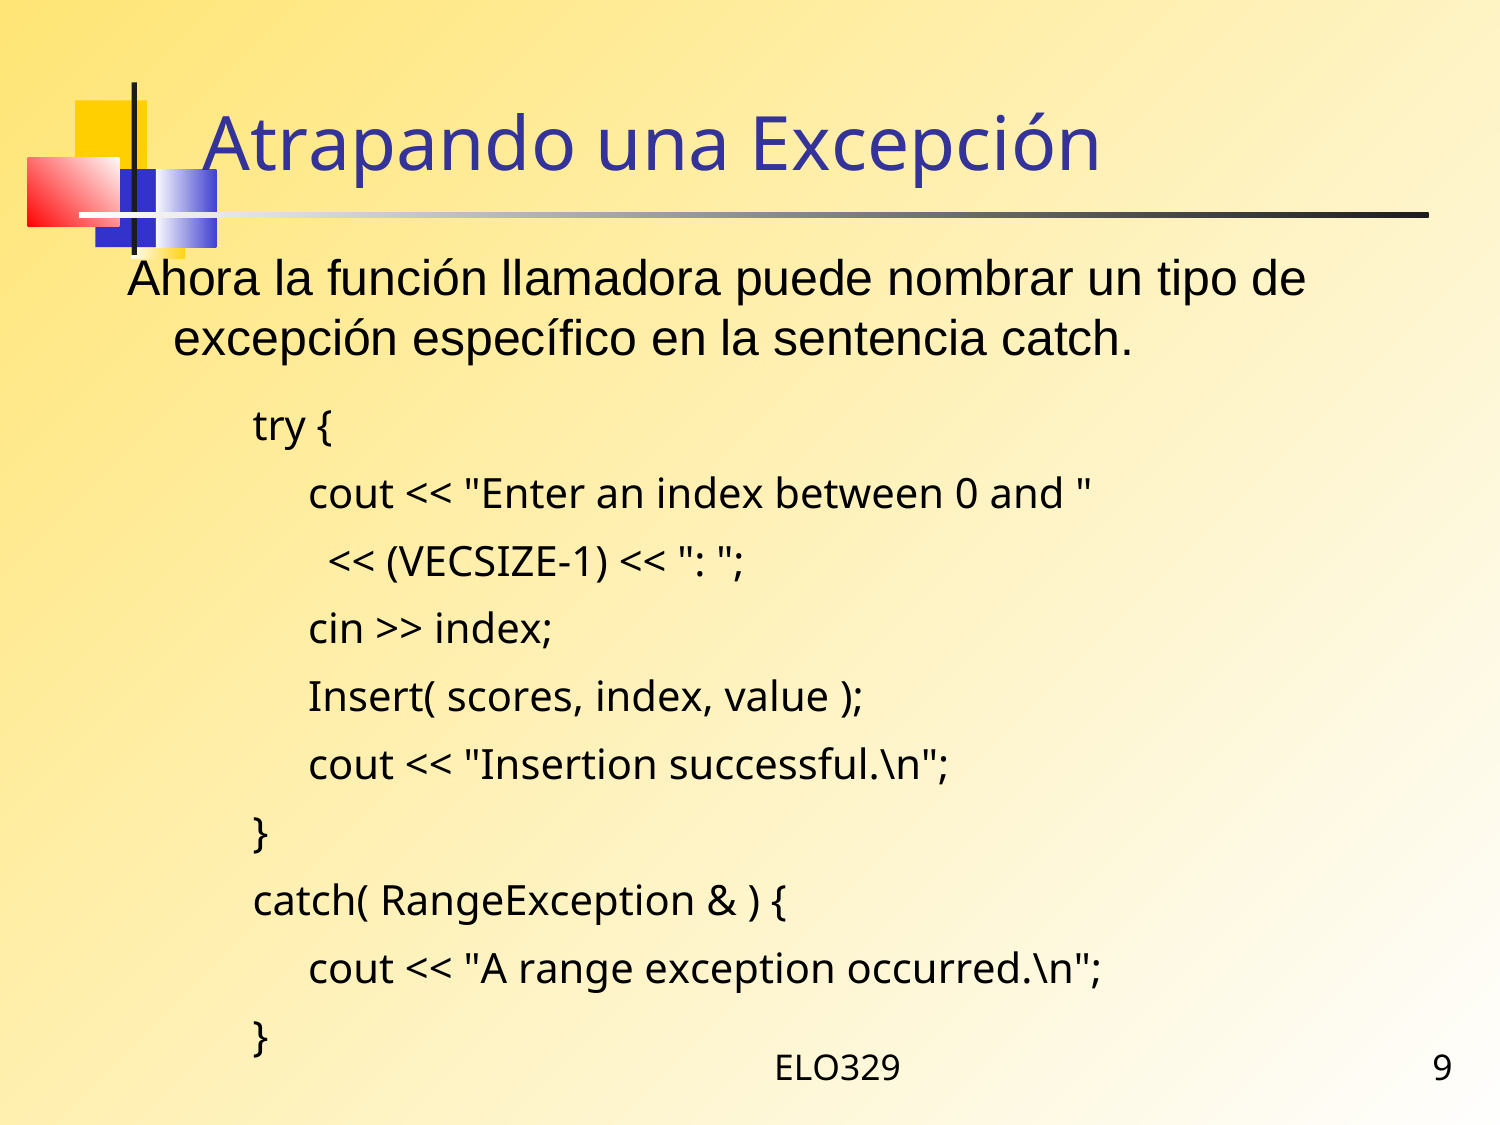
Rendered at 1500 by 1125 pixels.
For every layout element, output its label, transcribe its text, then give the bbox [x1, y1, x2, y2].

title Atrapando una Excepción [187, 37, 1466, 201]
list try { cout << "Enter an index between 0 and " << (VECSIZE-1) << ": "; cin >> index; Insert( scores, index, value ); cout << "Insertion successful.\n"; } catch( RangeException & ) { cout << "A range exception occurred.\n"; } [237, 387, 1463, 1013]
text_box Ahora la función llamadora puede nombrar un tipo de excepción específico en la sentencia catch. [112, 237, 1351, 373]
